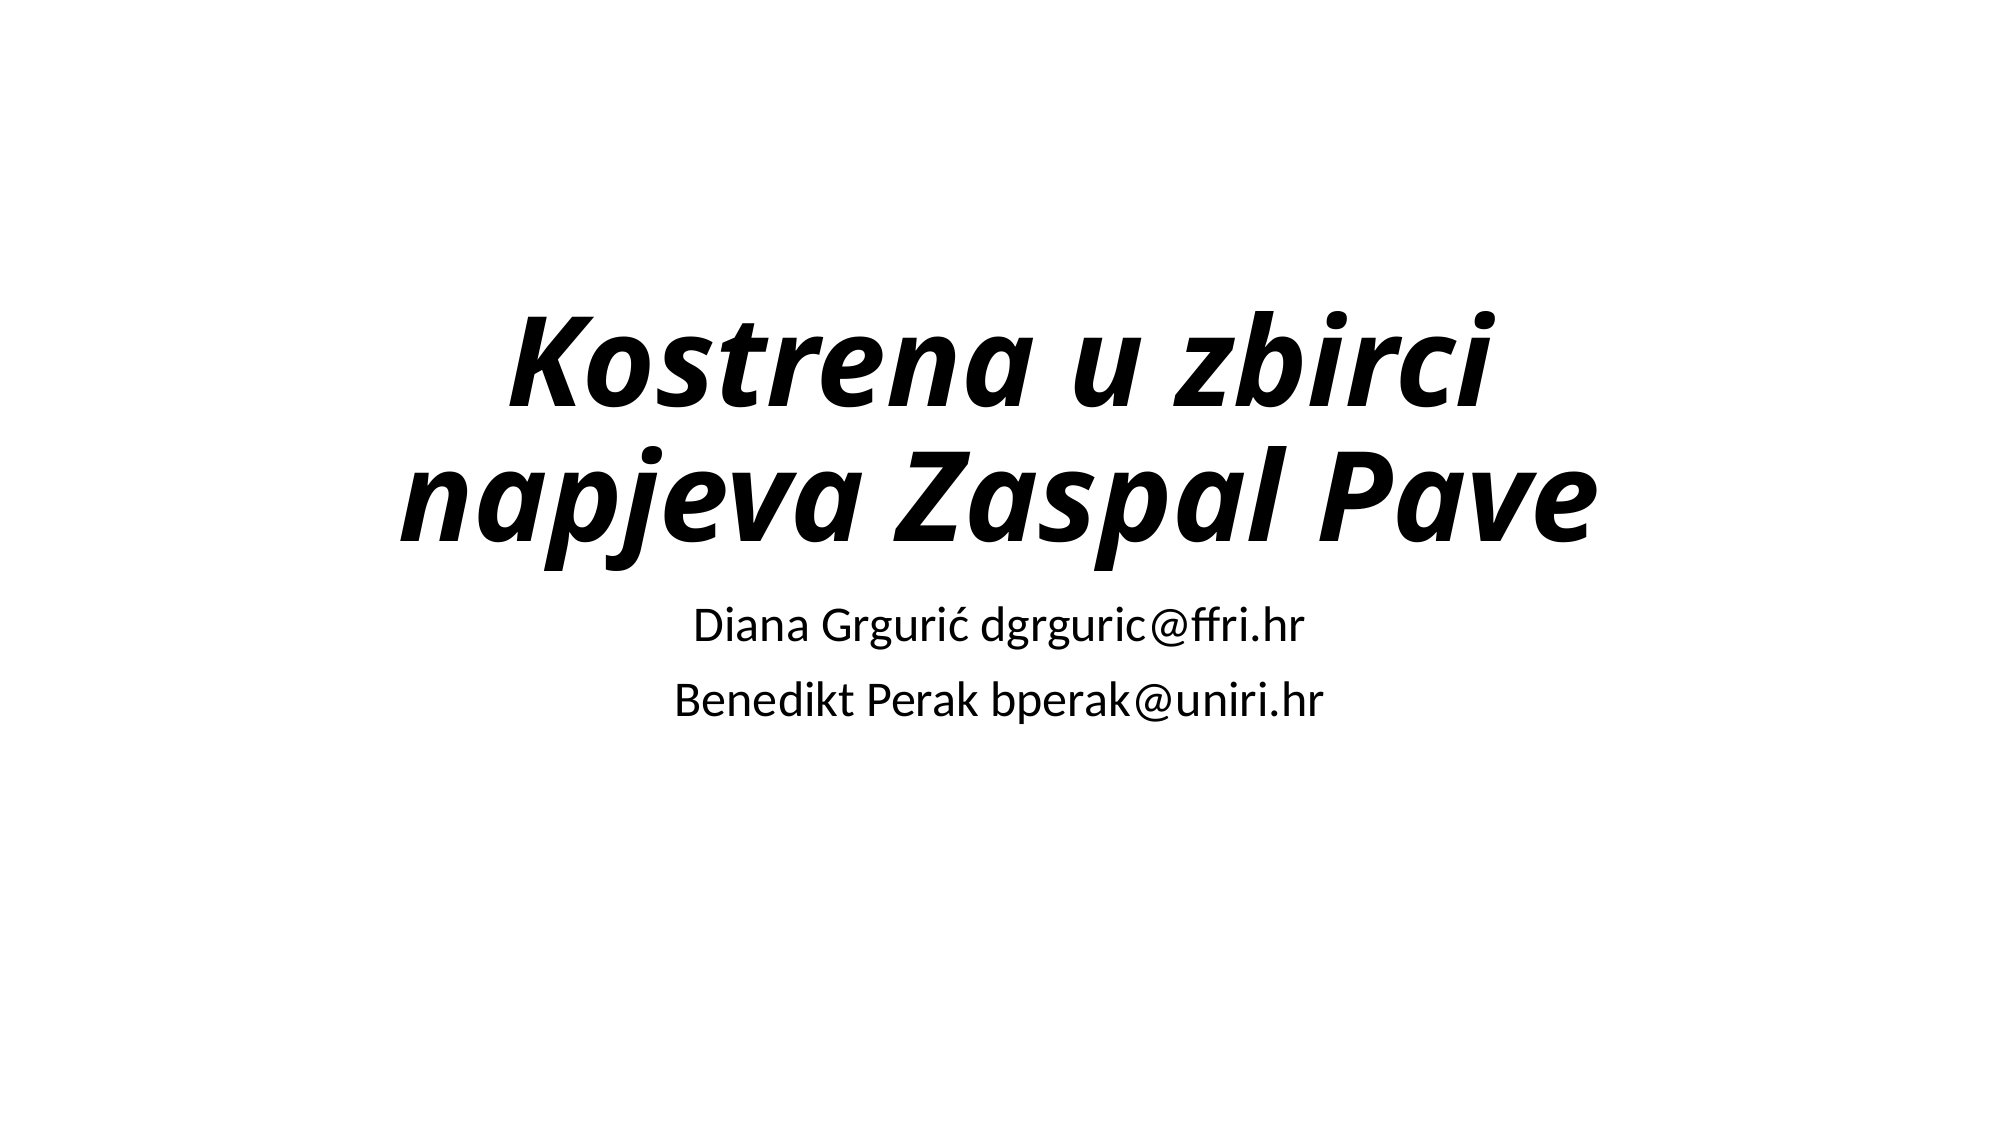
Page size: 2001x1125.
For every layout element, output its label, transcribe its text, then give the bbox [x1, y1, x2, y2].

title Kostrena u zbirci napjeva Zaspal Pave [249, 184, 1750, 576]
subtitle Diana Grgurić dgrguric@ffri.hr Benedikt Perak bperak@uniri.hr [249, 590, 1750, 863]
